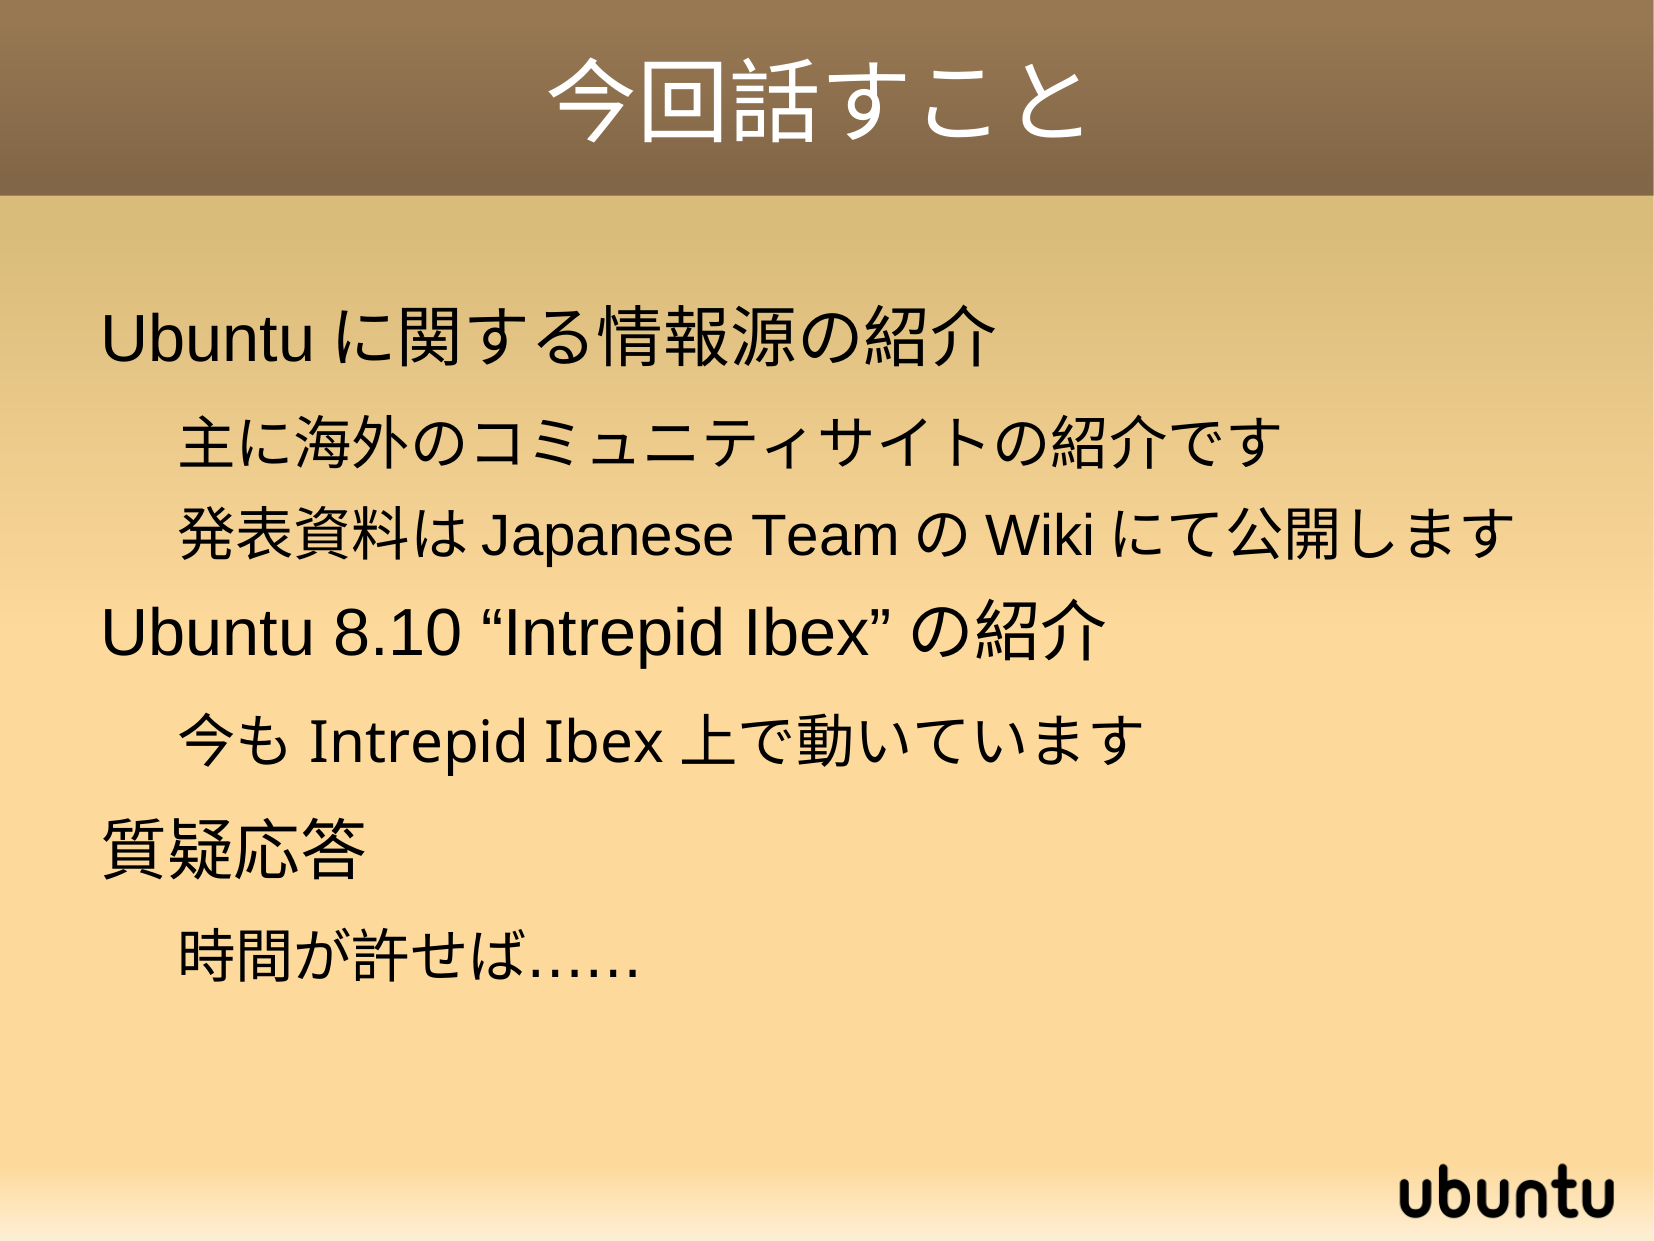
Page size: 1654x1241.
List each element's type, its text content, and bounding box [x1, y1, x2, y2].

list Ubuntuに関する情報源の紹介 主に海外のコミュニティサイトの紹介です 発表資料はJapanese TeamのWikiにて公開します Ubuntu 8.10 “Intrepid Ibex”の紹介 今もIntrepid Ibex上で動いています 質疑応答 時間が許せば…… [82, 290, 1571, 1094]
picture [0, 0, 1654, 1241]
title 今回話すこと [76, 7, 1565, 200]
